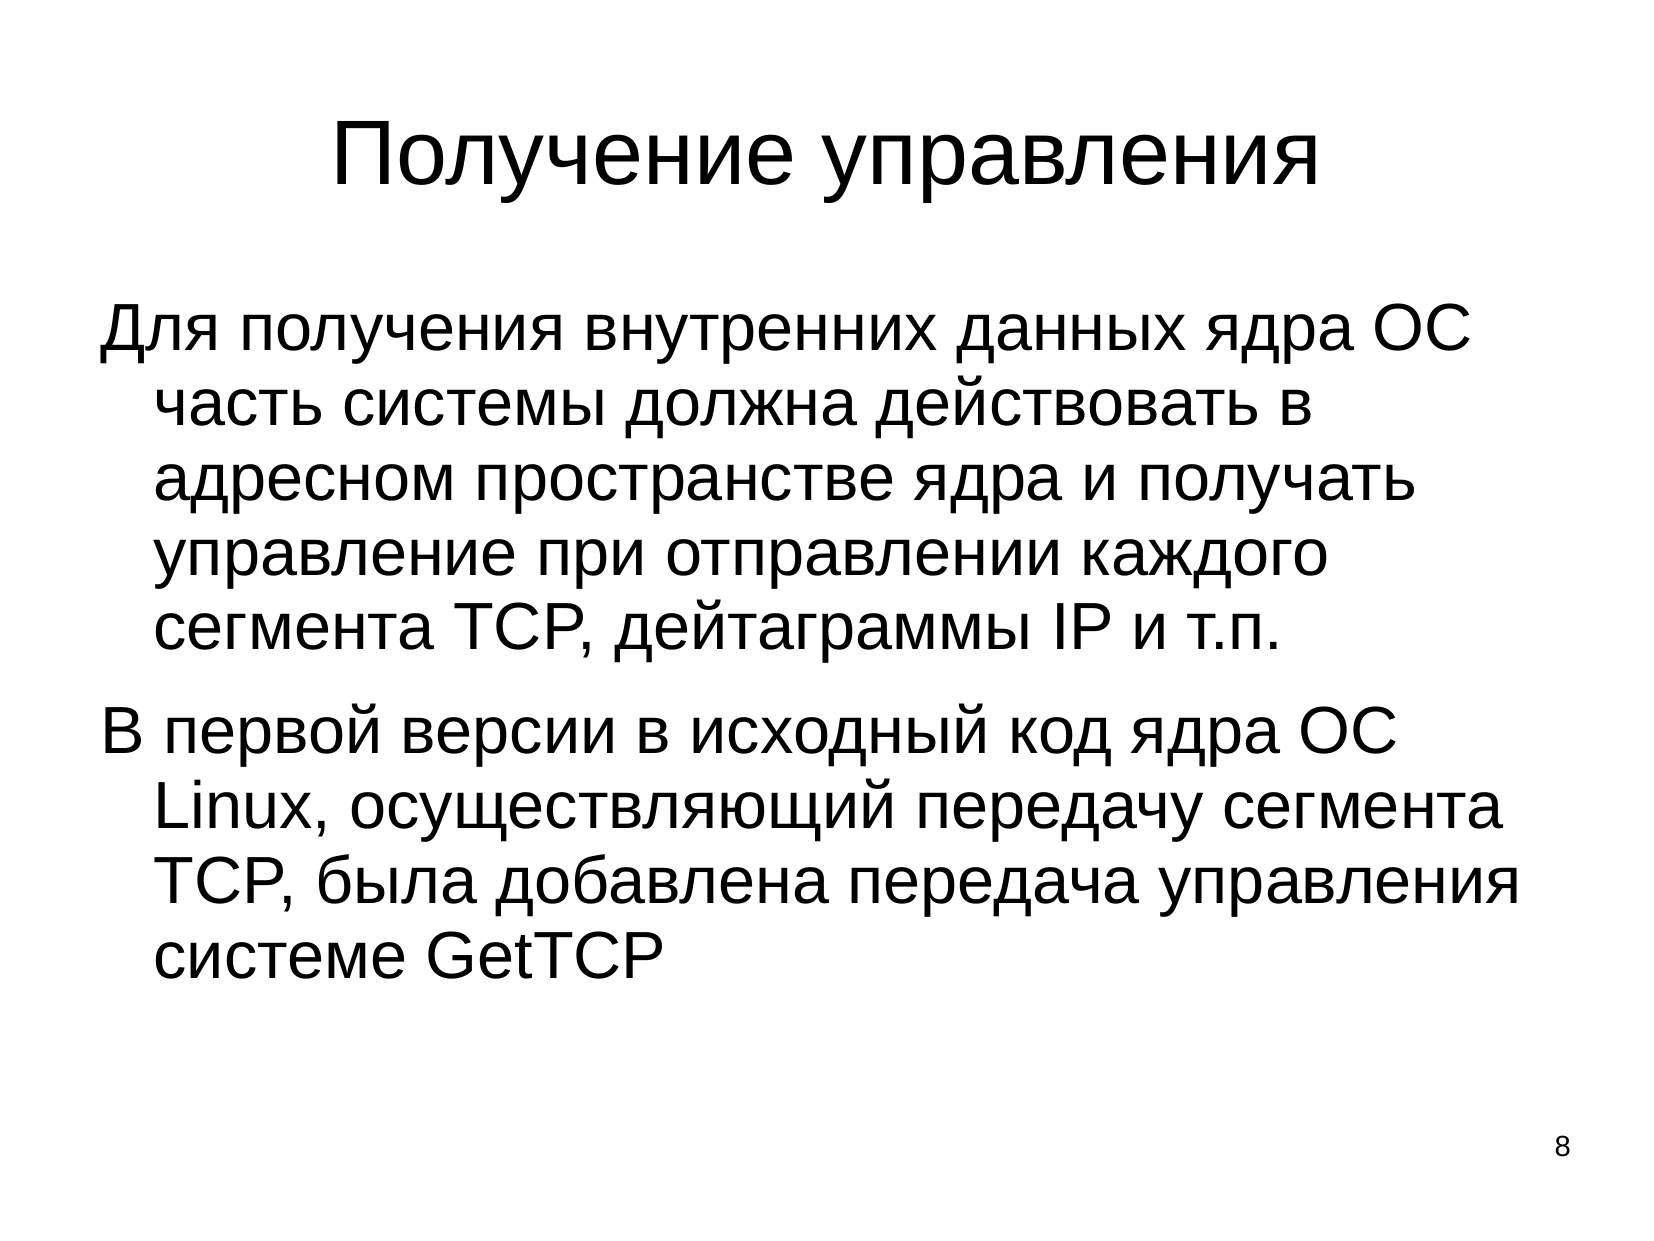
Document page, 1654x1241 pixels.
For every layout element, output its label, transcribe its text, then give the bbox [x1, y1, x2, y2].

title Получение управления [82, 56, 1571, 250]
list Для получения внутренних данных ядра ОС часть системы должна действовать в адресном пространстве ядра и получать управление при отправлении каждого сегмента TCP, дейтаграммы IP и т.п. В первой версии в исходный код ядра ОС Linux, осуществляющий передачу сегмента TCP, была добавлена передача управления системе GetTCP [82, 290, 1571, 1094]
